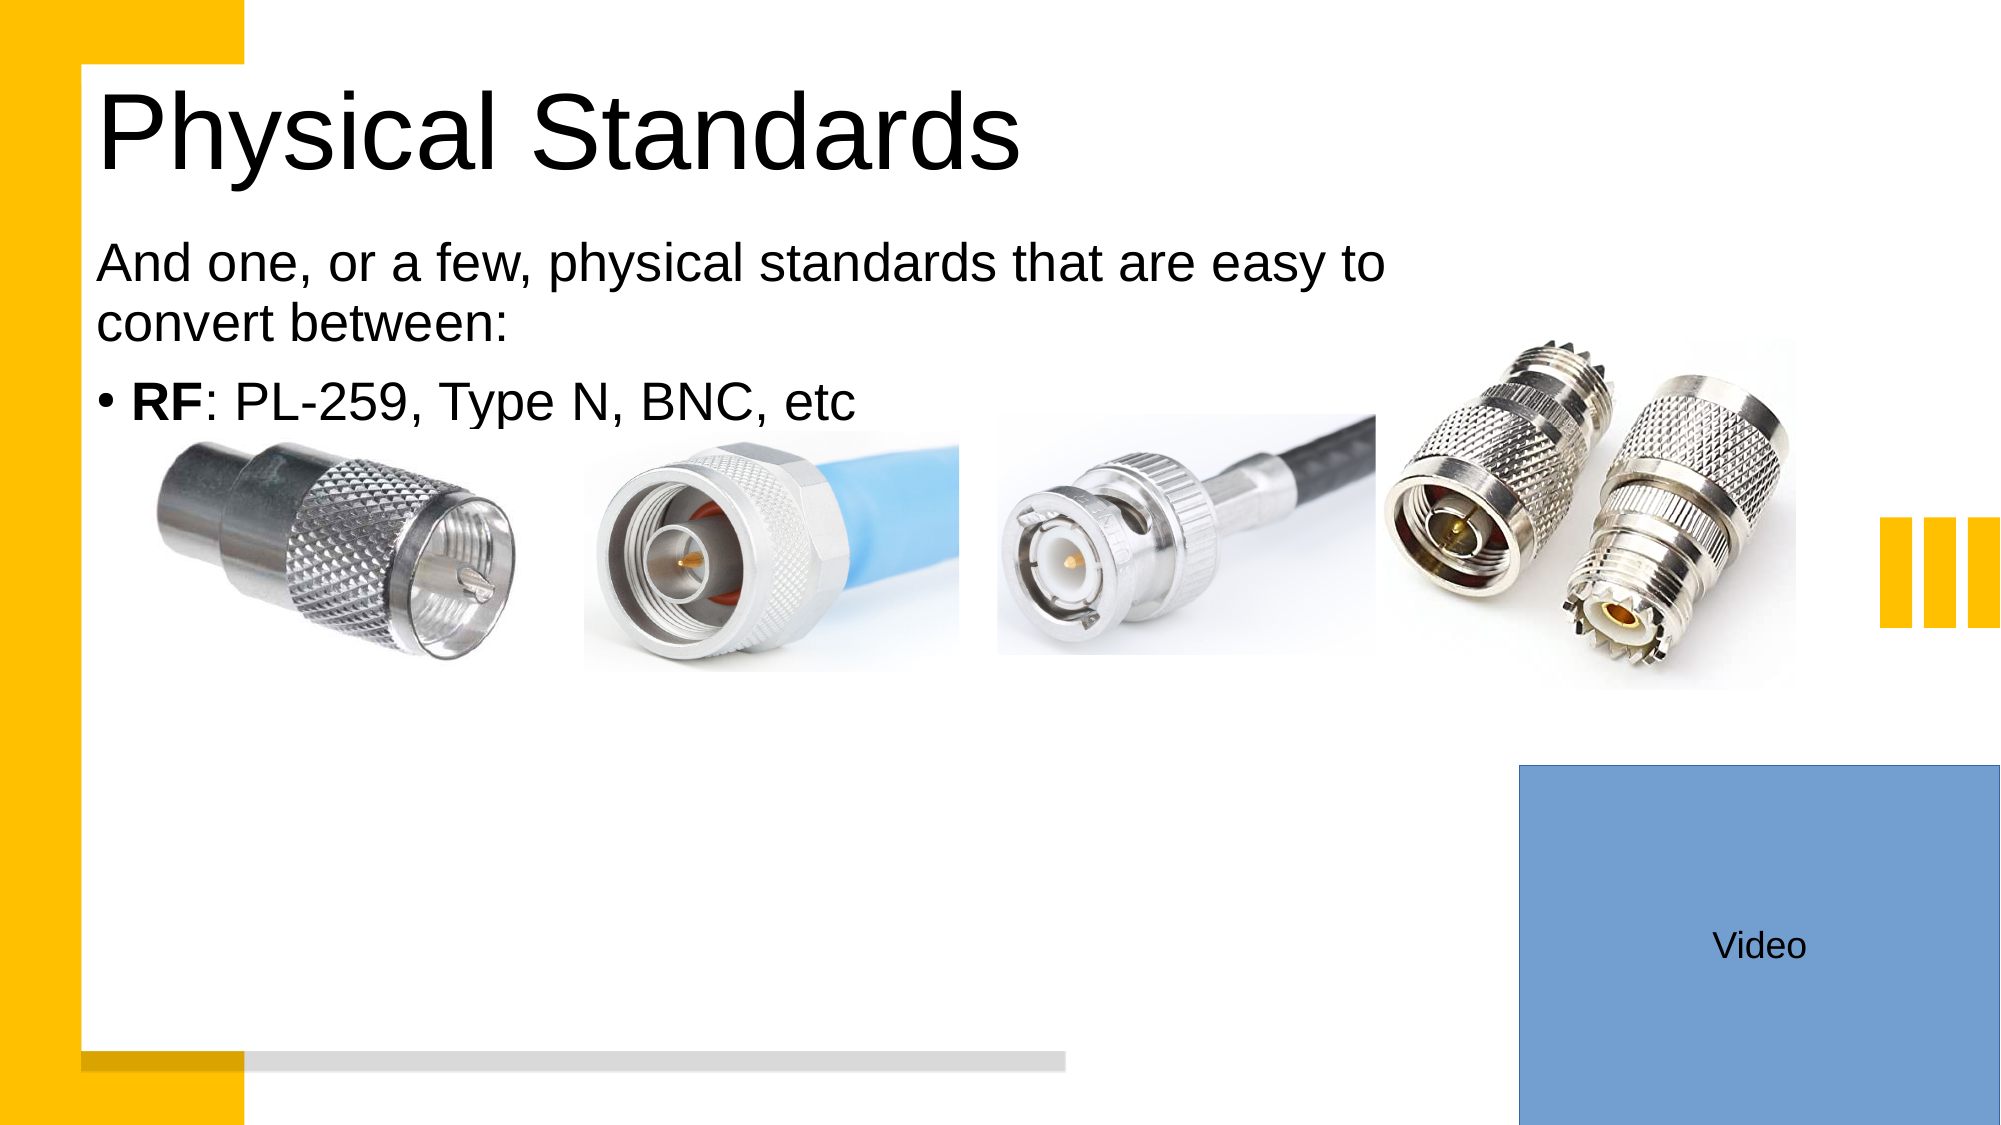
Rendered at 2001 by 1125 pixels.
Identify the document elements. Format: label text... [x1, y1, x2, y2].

text_box And one, or a few, physical standards that are easy to convert between: RF: PL-259, Type N, BNC, etc [81, 224, 1516, 1006]
text_box Physical Standards [81, 64, 1921, 201]
text_box Video [1519, 765, 2000, 1125]
picture [150, 429, 521, 676]
picture [997, 414, 1376, 655]
picture [584, 431, 960, 672]
text_box [0, 0, 2000, 1125]
picture [1383, 339, 1796, 691]
